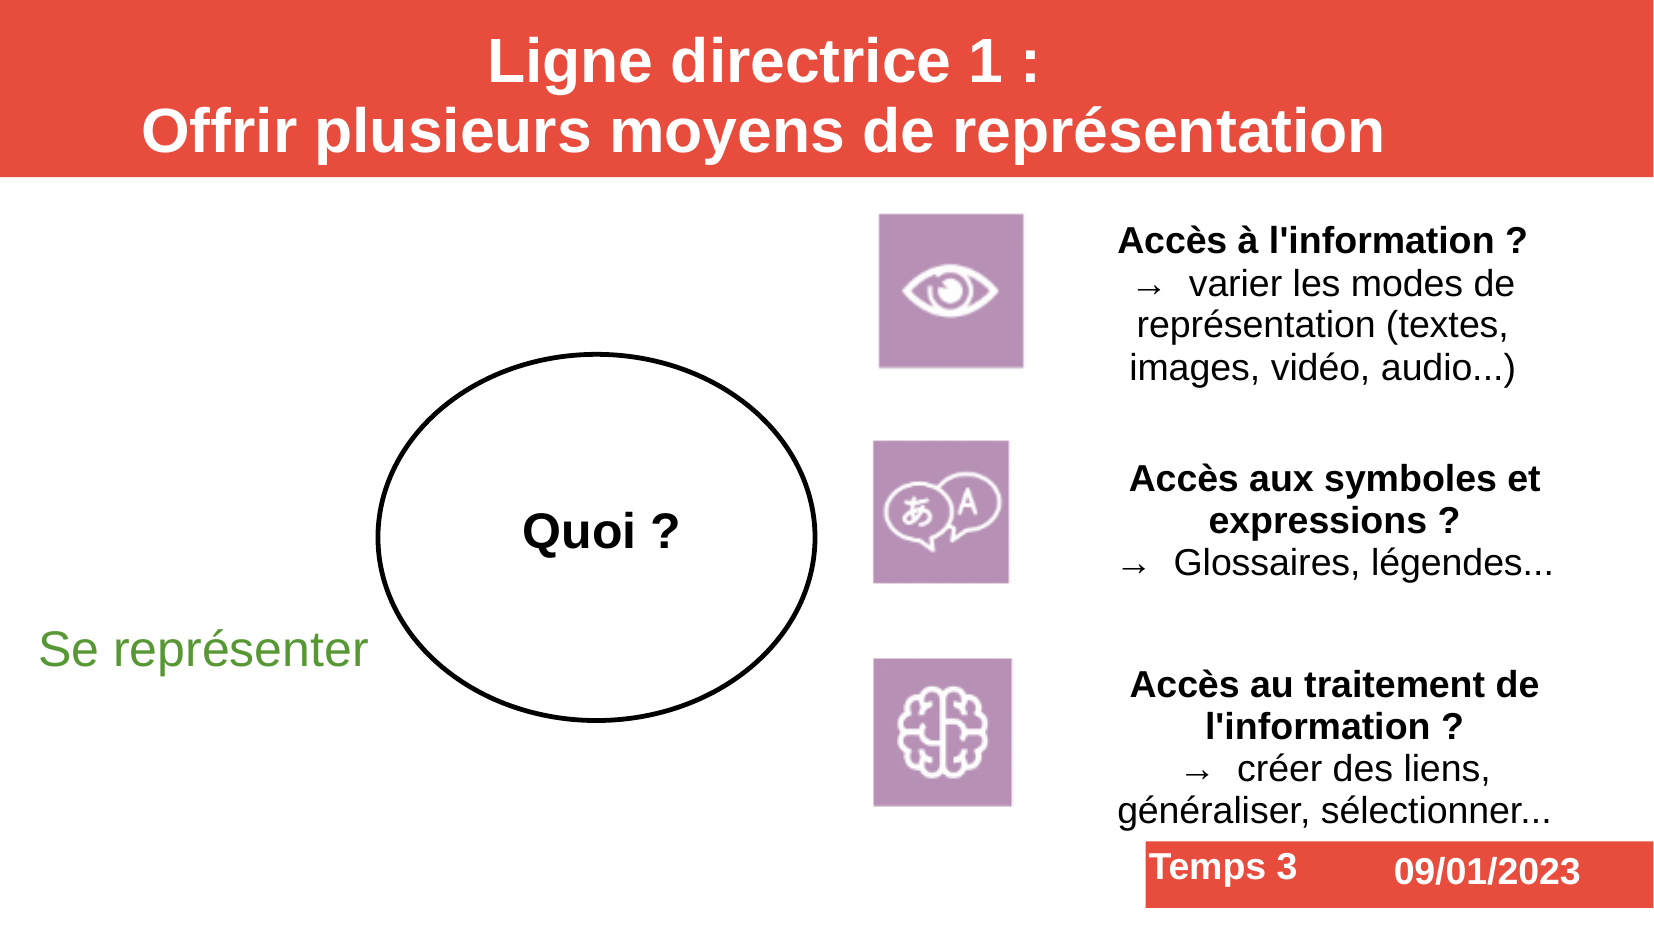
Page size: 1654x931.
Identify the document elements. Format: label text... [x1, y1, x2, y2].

text_box Accès à l'information ? → varier les modes de représentation (textes, images, vidéo, audio...) [1074, 212, 1571, 396]
picture [862, 425, 1013, 603]
text_box Se représenter [23, 614, 390, 686]
text_box Accès aux symboles et expressions ? → Glossaires, légendes... [1086, 449, 1583, 591]
picture [867, 200, 1028, 390]
picture [862, 637, 1016, 819]
text_box Temps 3 [1133, 838, 1335, 931]
title Ligne directrice 1 : Offrir plusieurs moyens de représentation [141, 54, 1607, 166]
text_box Quoi ? [507, 496, 886, 623]
text_box Accès au traitement de l'information ? → créer des liens, généraliser, sélectionner... [1086, 655, 1583, 839]
